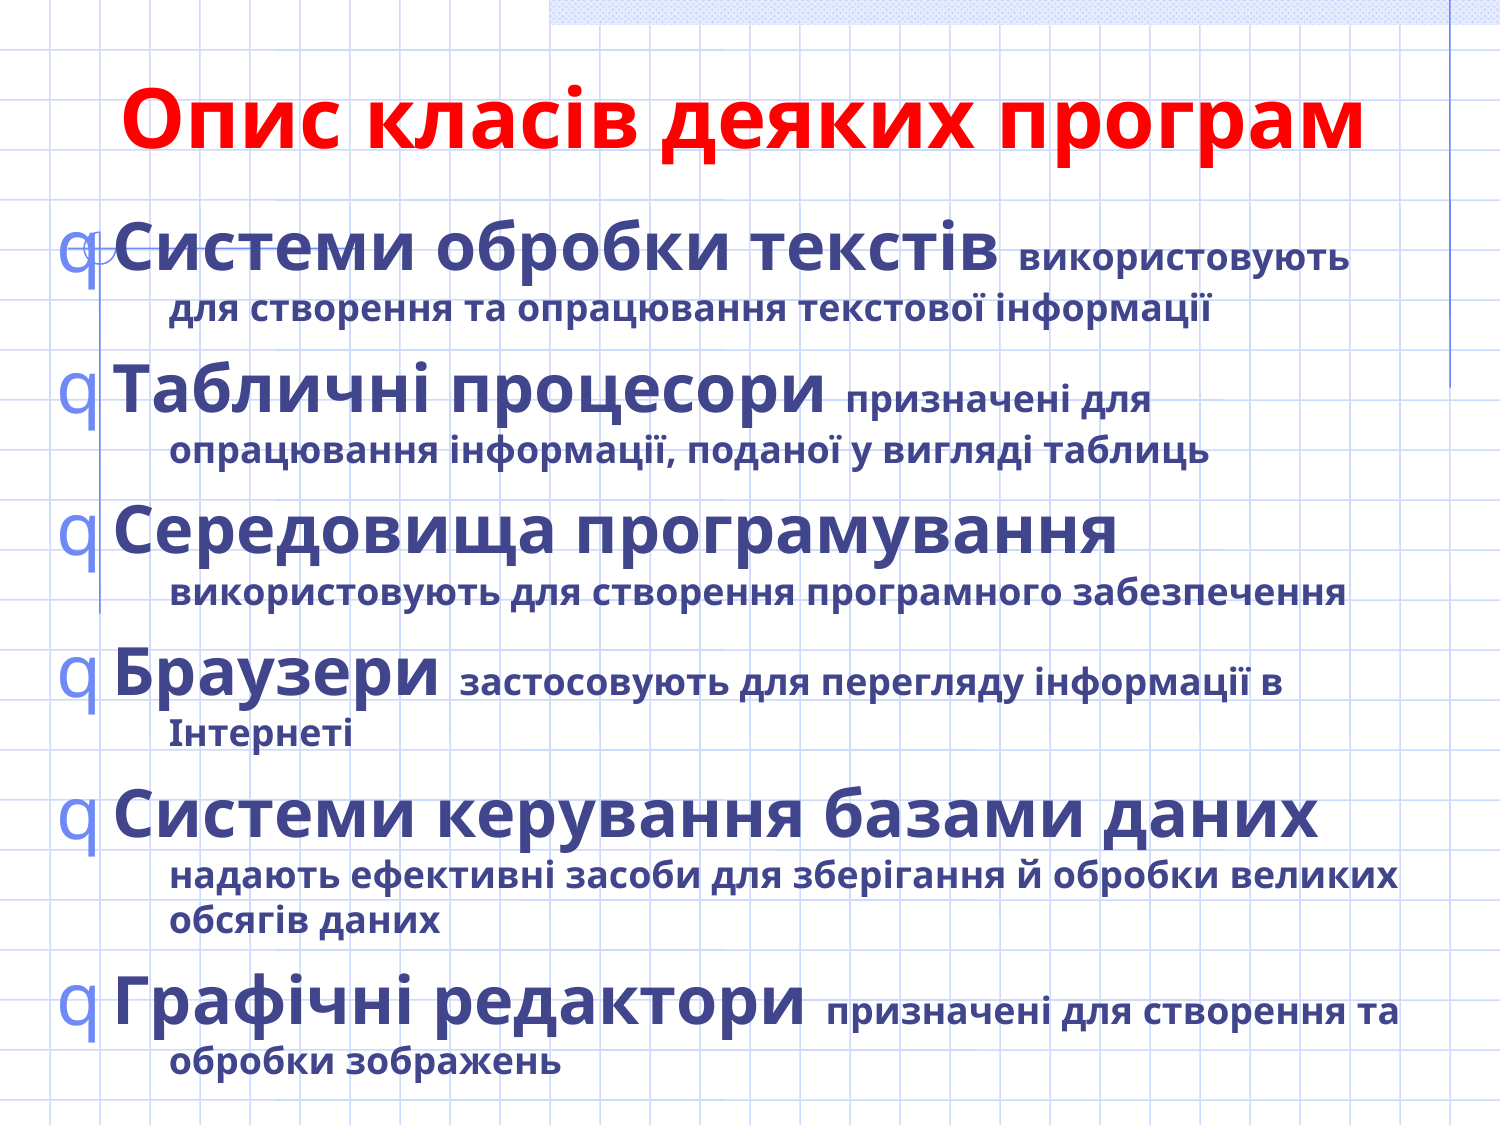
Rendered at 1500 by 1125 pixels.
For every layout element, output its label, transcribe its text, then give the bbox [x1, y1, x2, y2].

list Системи обробки текстів використовують для створення та опрацювання текстової інформації Табличні процесори призначені для опрацювання інформації, поданої у вигляді таблиць Середовища програмування використовують для створення програмного забезпечення Браузери застосовують для перегляду інформації в Інтернеті Системи керування базами даних надають ефективні засоби для зберігання й обробки великих обсягів даних Графічні редактори призначені для створення та обробки зображень [41, 196, 1437, 1094]
title Опис класів деяких програм [53, 50, 1436, 173]
